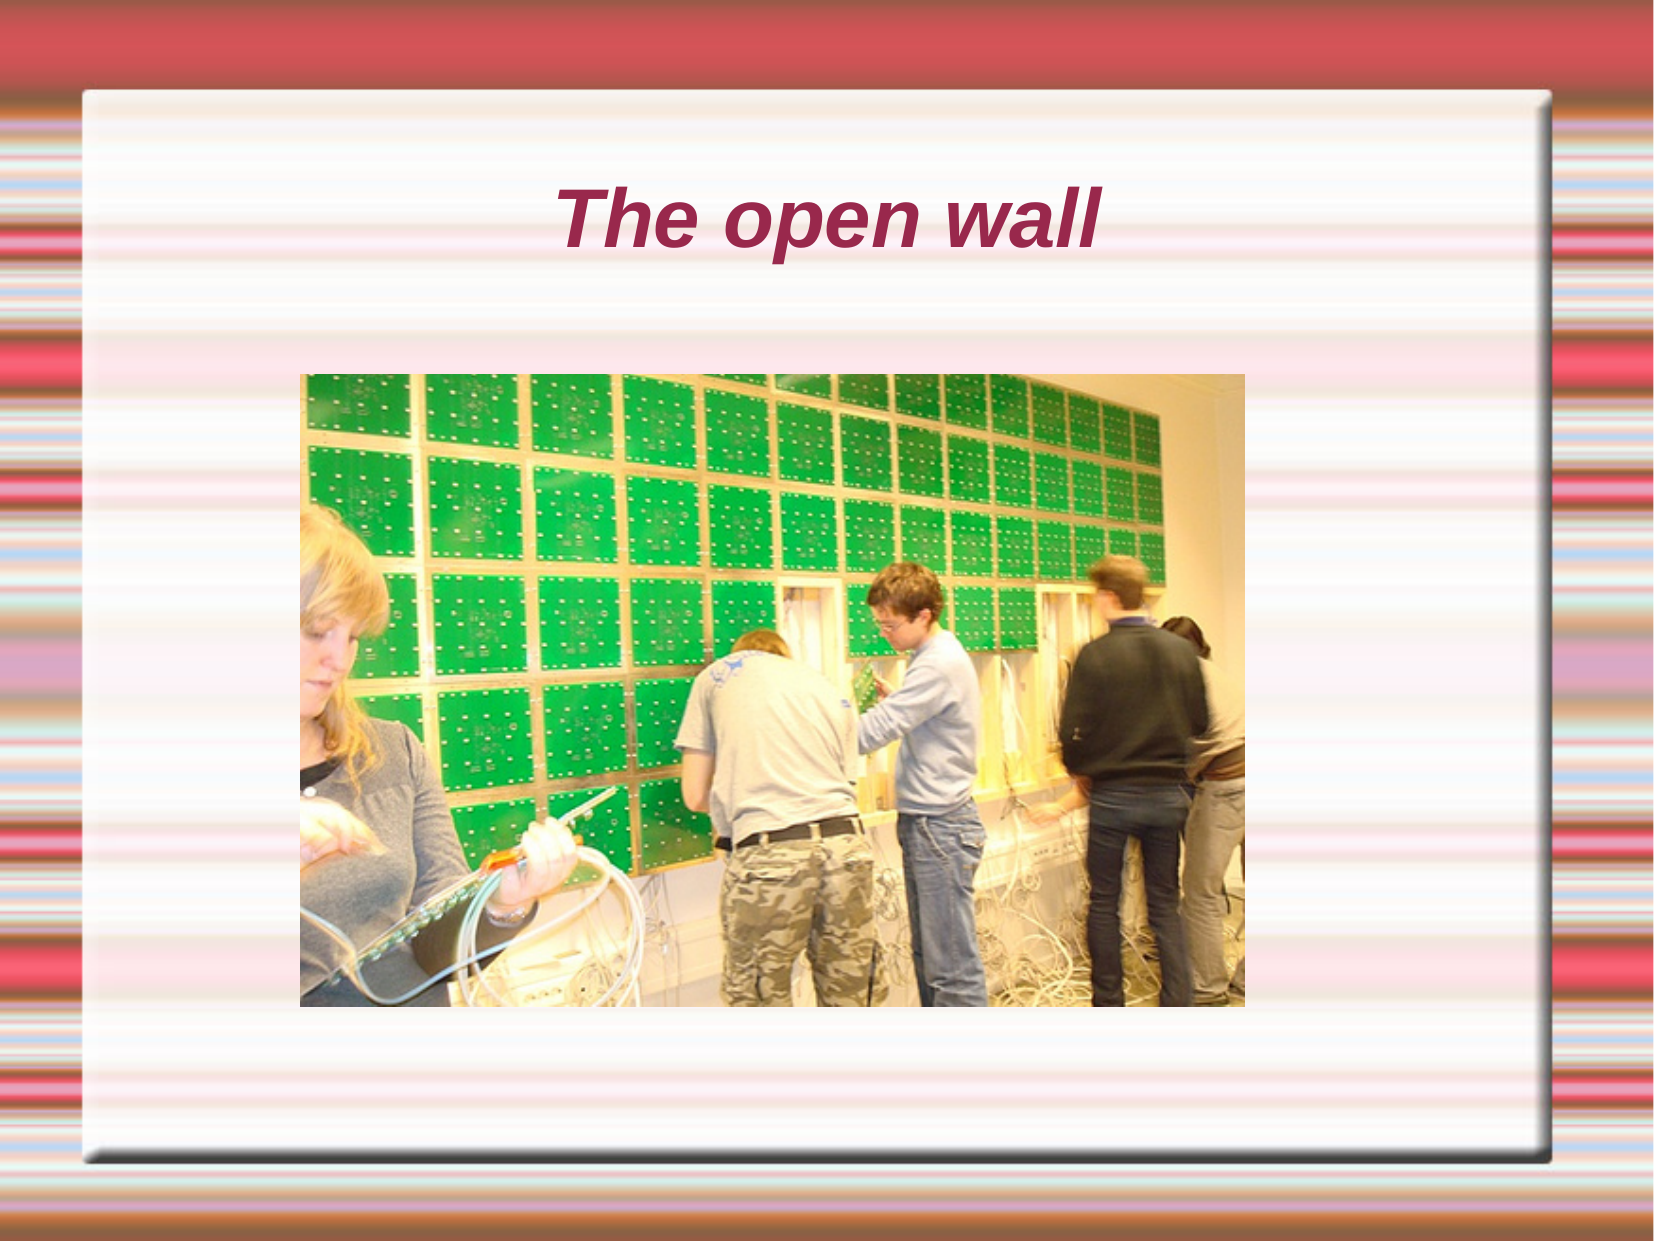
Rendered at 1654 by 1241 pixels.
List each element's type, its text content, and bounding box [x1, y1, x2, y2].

picture [0, 0, 1654, 1241]
title The open wall [121, 114, 1534, 322]
